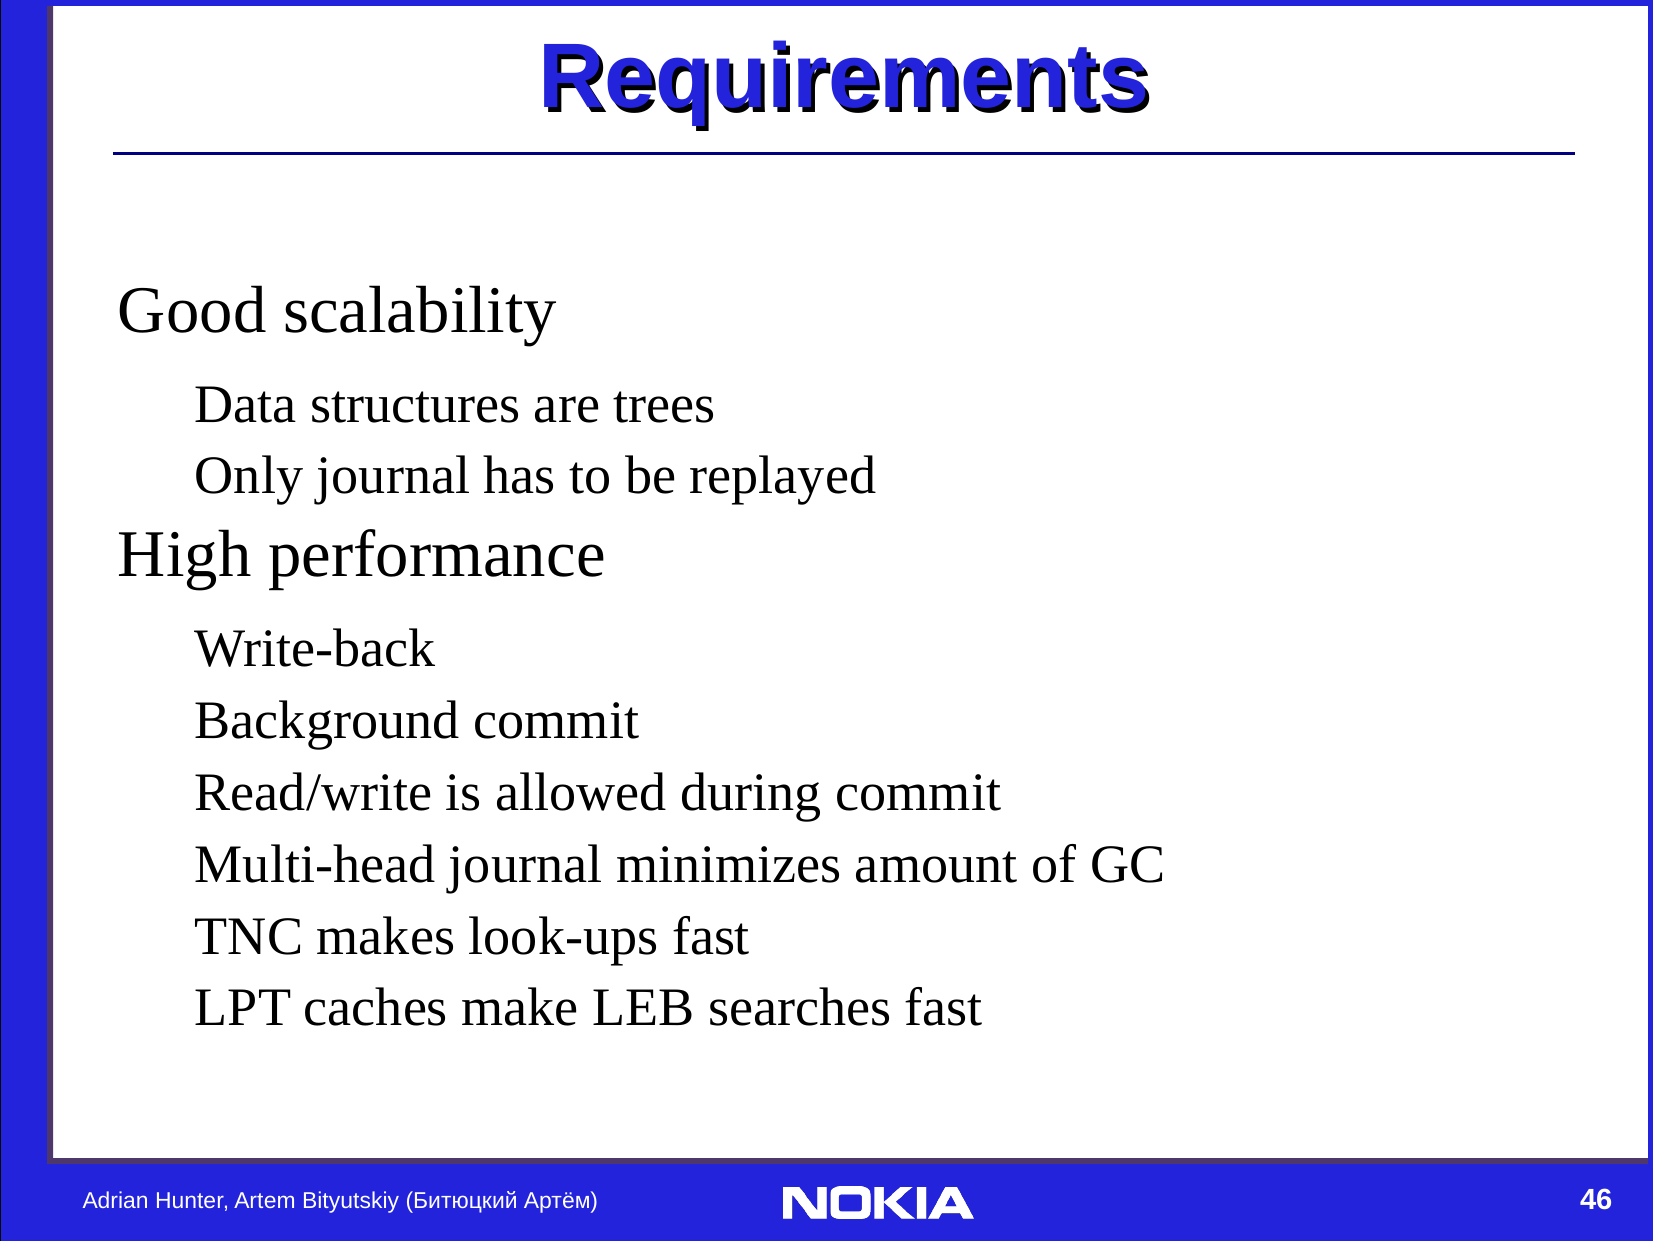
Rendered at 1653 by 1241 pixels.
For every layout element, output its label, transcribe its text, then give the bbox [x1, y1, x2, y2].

list Good scalability Data structures are trees Only journal has to be replayed High performance Write-back Background commit Read/write is allowed during commit Multi-head journal minimizes amount of GC TNC makes look-ups fast LPT caches make LEB searches fast [100, 272, 1588, 1096]
picture [783, 1186, 974, 1219]
title Requirements [100, 2, 1588, 151]
